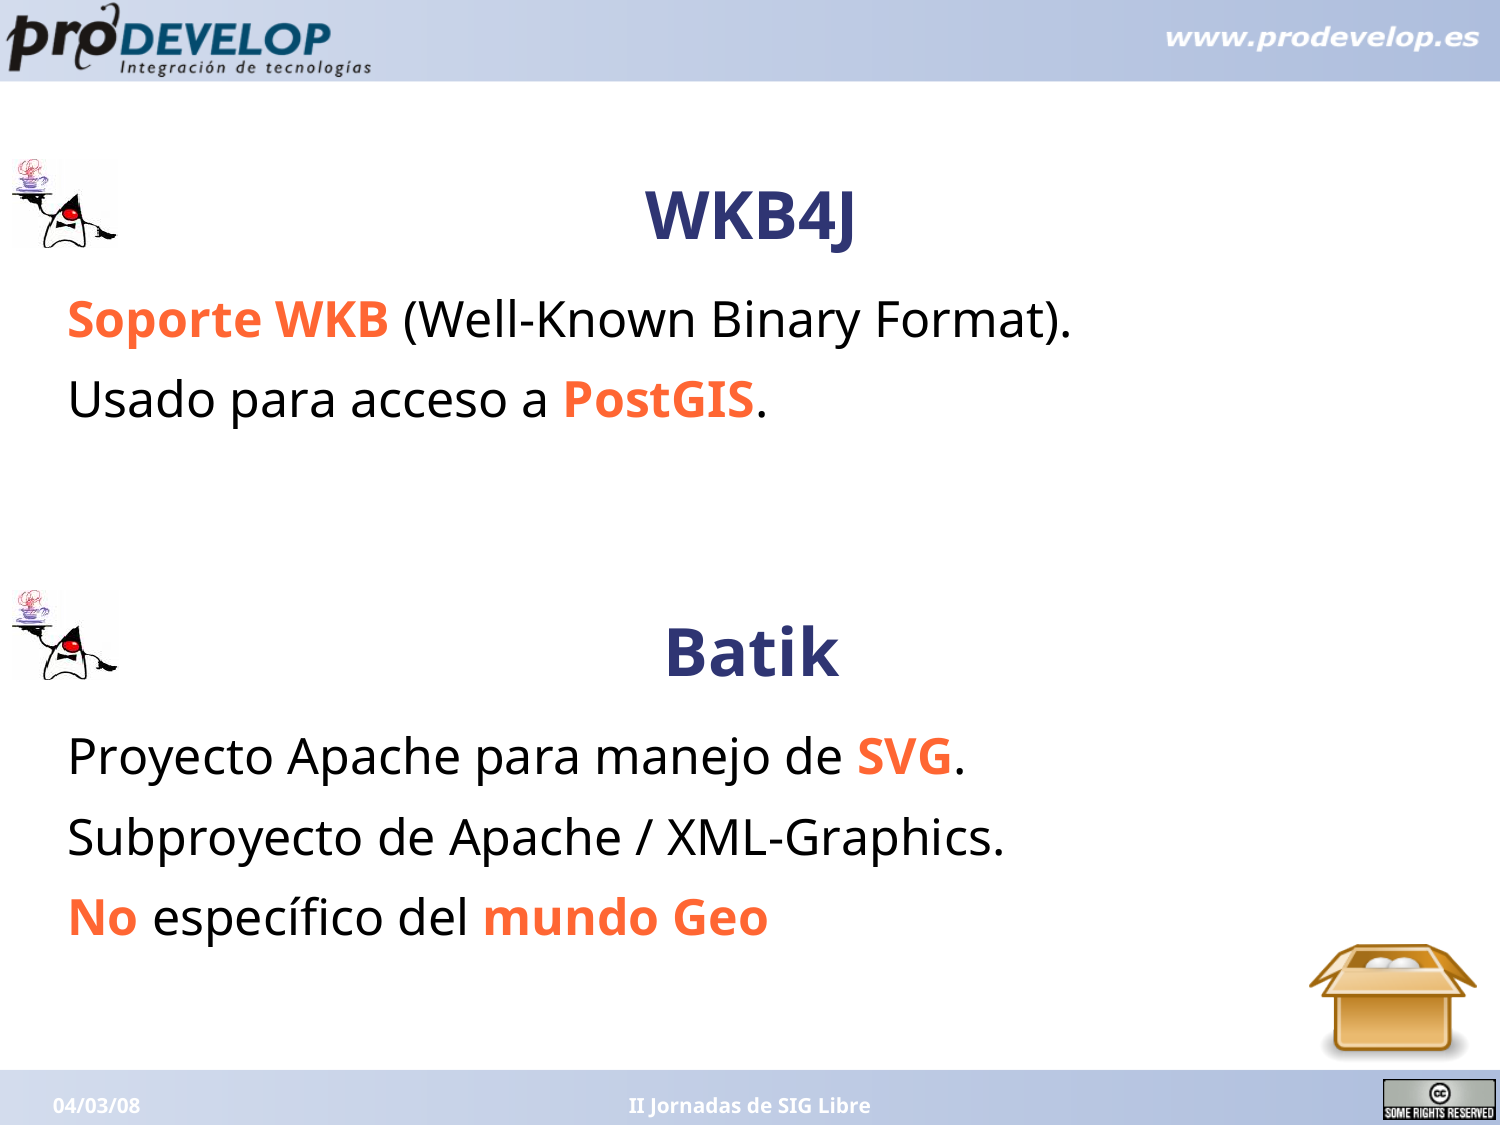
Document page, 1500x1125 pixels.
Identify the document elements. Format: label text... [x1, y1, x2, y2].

list Proyecto Apache para manejo de SVG. Subproyecto de Apache / XML-Graphics. No específico del mundo Geo [67, 720, 1418, 971]
list Soporte WKB (Well-Known Binary Format). Usado para acceso a PostGIS. [67, 283, 1477, 455]
title WKB4J [76, 126, 1427, 283]
title Batik [76, 563, 1427, 737]
picture [0, 0, 1500, 1125]
